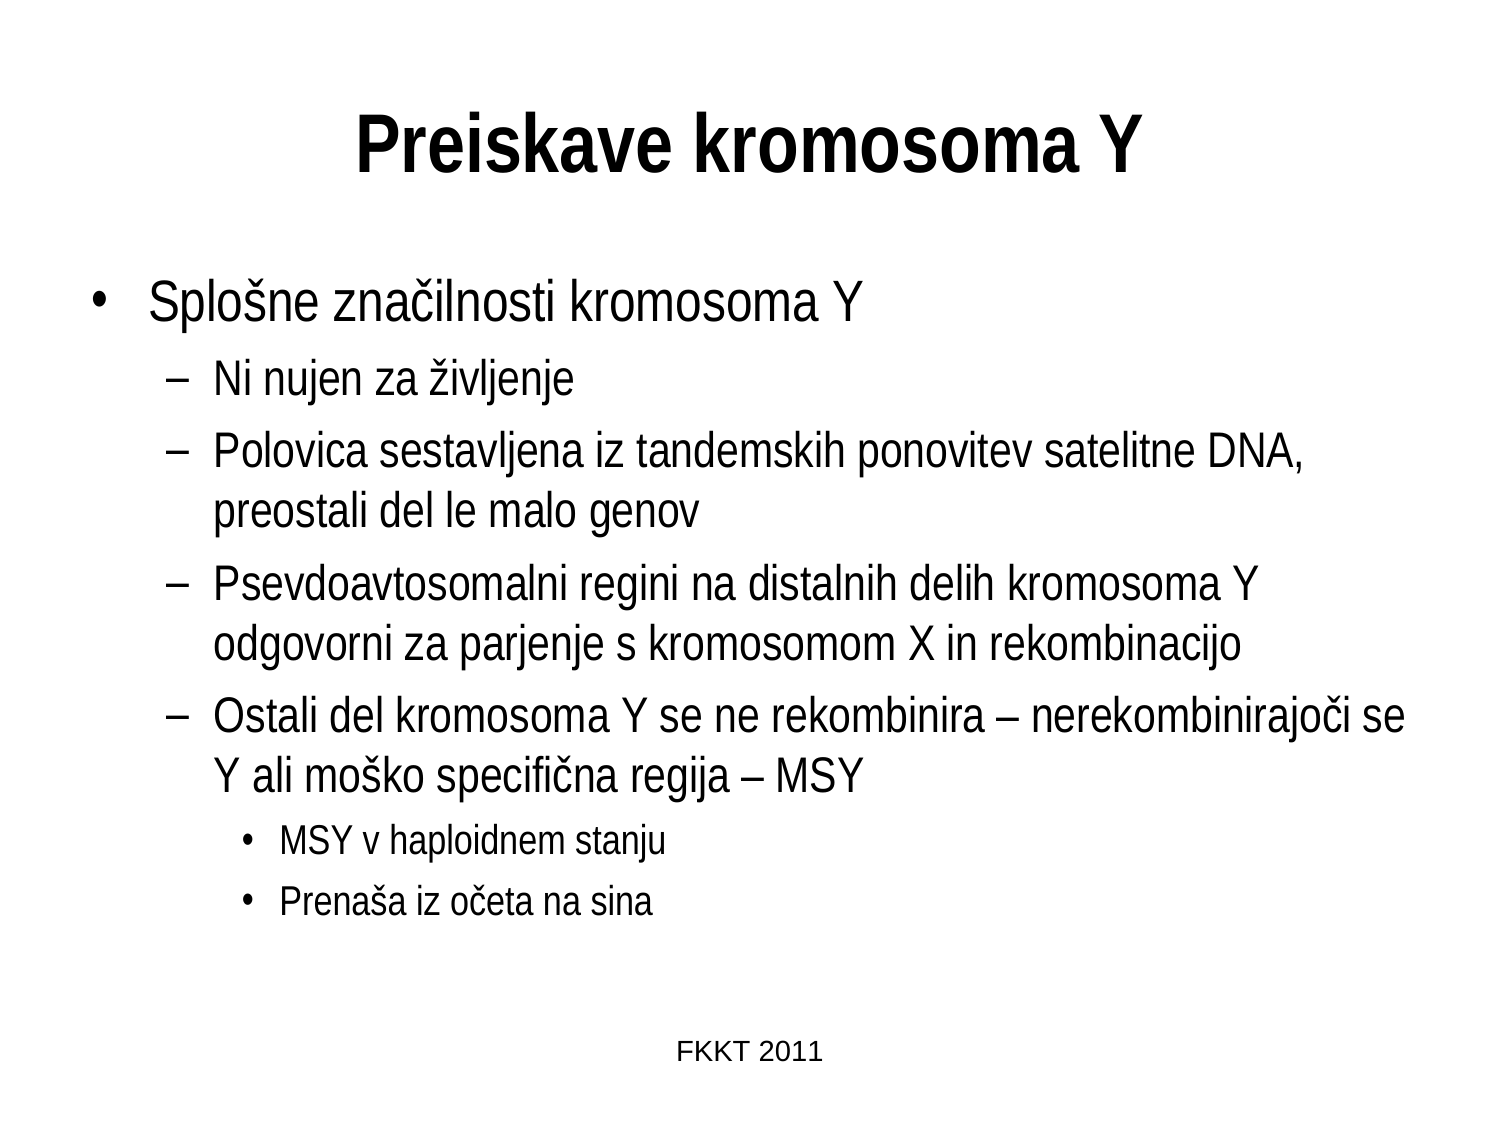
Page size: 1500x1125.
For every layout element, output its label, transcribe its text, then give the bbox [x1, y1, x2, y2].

title Preiskave kromosoma Y [75, 45, 1426, 233]
list Splošne značilnosti kromosoma Y Ni nujen za življenje Polovica sestavljena iz tandemskih ponovitev satelitne DNA, preostali del le malo genov Psevdoavtosomalni regini na distalnih delih kromosoma Y odgovorni za parjenje s kromosomom X in rekombinacijo Ostali del kromosoma Y se ne rekombinira – nerekombinirajoči se Y ali moško specifična regija – MSY MSY v haploidnem stanju Prenaša iz očeta na sina [76, 255, 1427, 1052]
text_box FKKT 2011 [512, 1052, 988, 1103]
